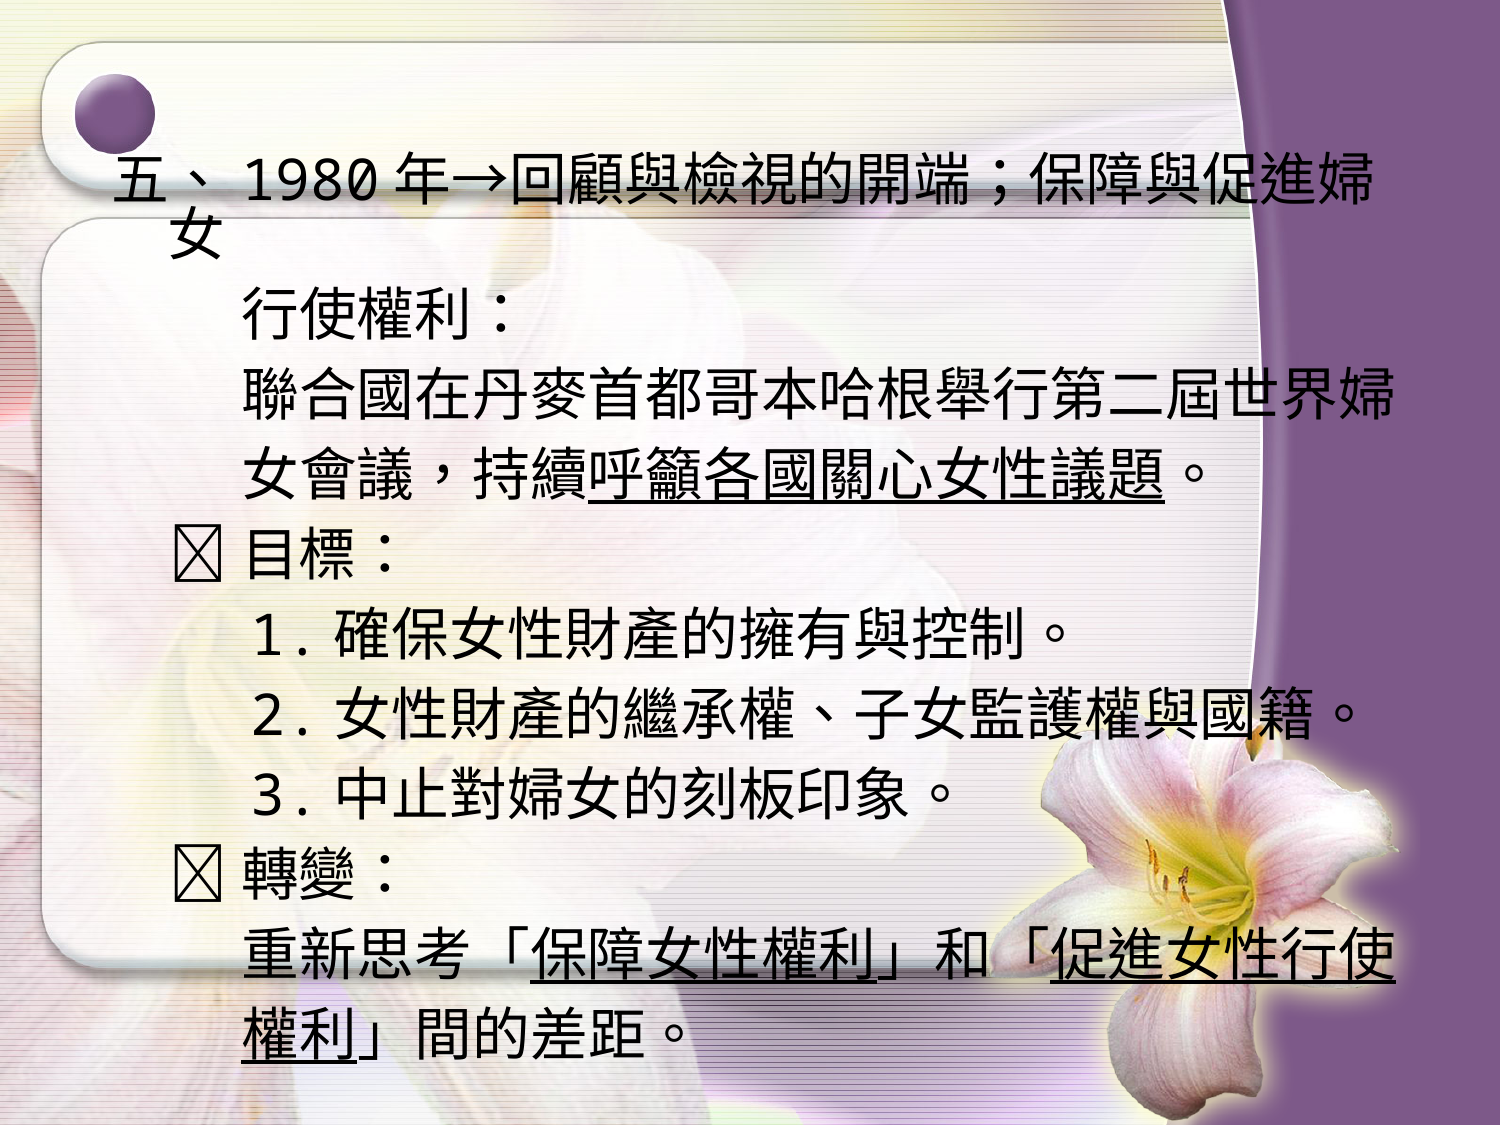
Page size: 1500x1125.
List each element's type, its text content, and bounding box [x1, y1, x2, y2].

list 五、1980年→回顧與檢視的開端；保障與促進婦女 行使權利： 聯合國在丹麥首都哥本哈根舉行第二屆世界婦 女會議，持續呼籲各國關心女性議題。 目標： 1.確保女性財產的擁有與控制。 2.女性財產的繼承權、子女監護權與國籍。 3.中止對婦女的刻板印象。 轉變： 重新思考「保障女性權利」和「促進女性行使 權利」間的差距。 [41, 148, 1413, 1075]
